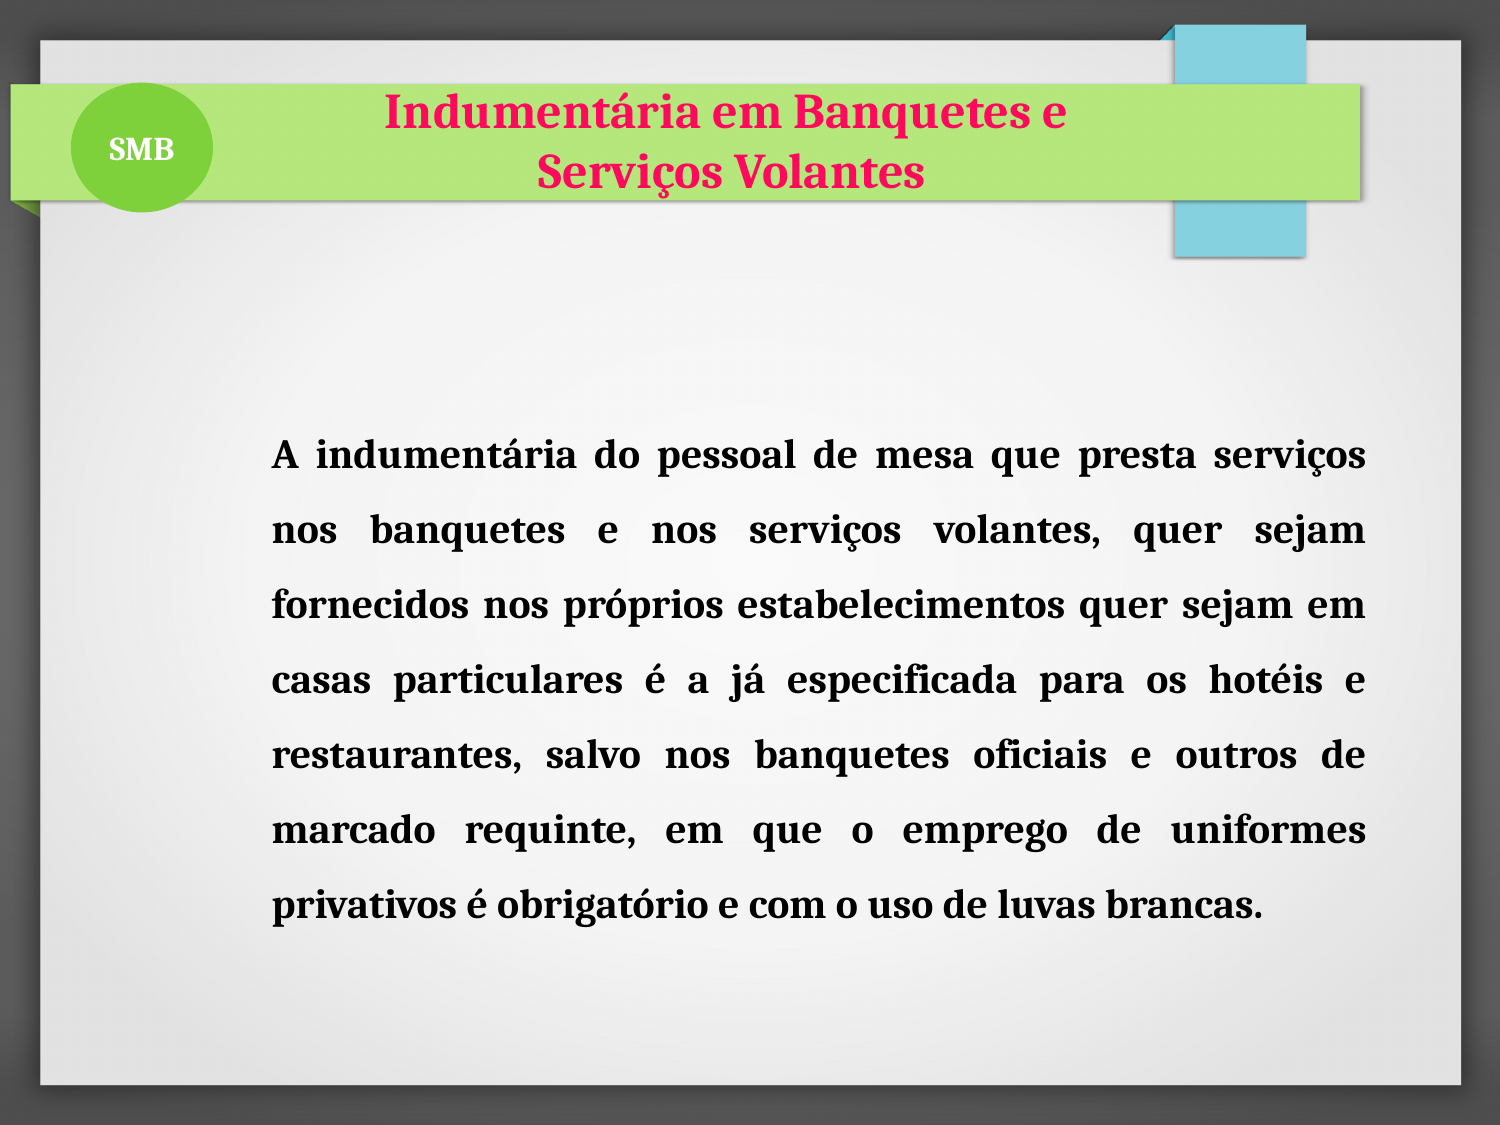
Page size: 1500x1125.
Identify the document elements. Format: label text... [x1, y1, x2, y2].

text_box Indumentária em Banquetes e Serviços Volantes [248, 70, 1217, 206]
picture [0, 0, 1500, 1125]
text_box A indumentária do pessoal de mesa que presta serviços nos banquetes e nos serviços volantes, quer sejam fornecidos nos próprios estabelecimentos quer sejam em casas particulares é a já especificada para os hotéis e restaurantes, salvo nos banquetes oficiais e outros de marcado requinte, em que o emprego de uniformes privativos é obrigatório e com o uso de luvas brancas. [256, 394, 1382, 935]
text_box SMB [70, 82, 214, 213]
